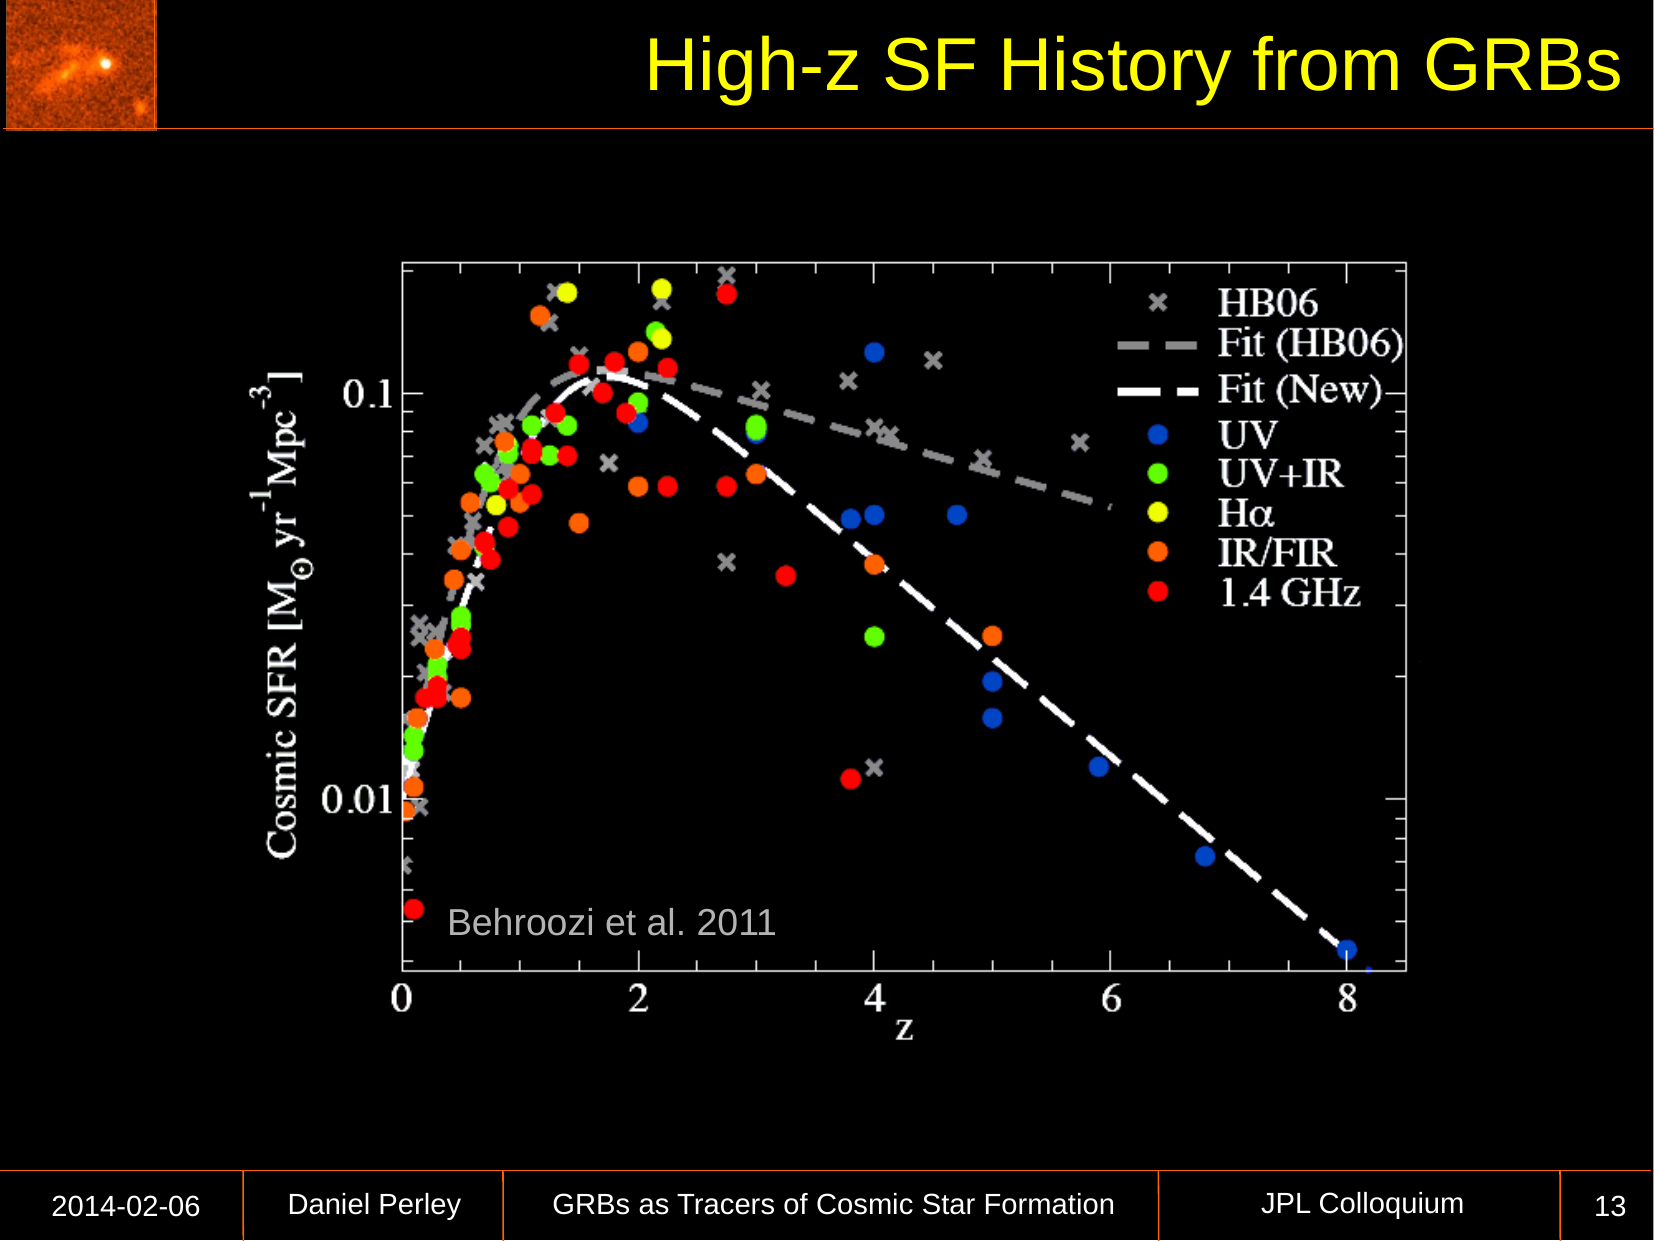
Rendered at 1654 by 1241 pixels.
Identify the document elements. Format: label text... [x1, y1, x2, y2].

text_box Behroozi et al. 2011 [432, 893, 845, 1007]
picture [225, 244, 1437, 1045]
picture [7, 0, 154, 128]
title High-z SF History from GRBs [337, 21, 1624, 108]
